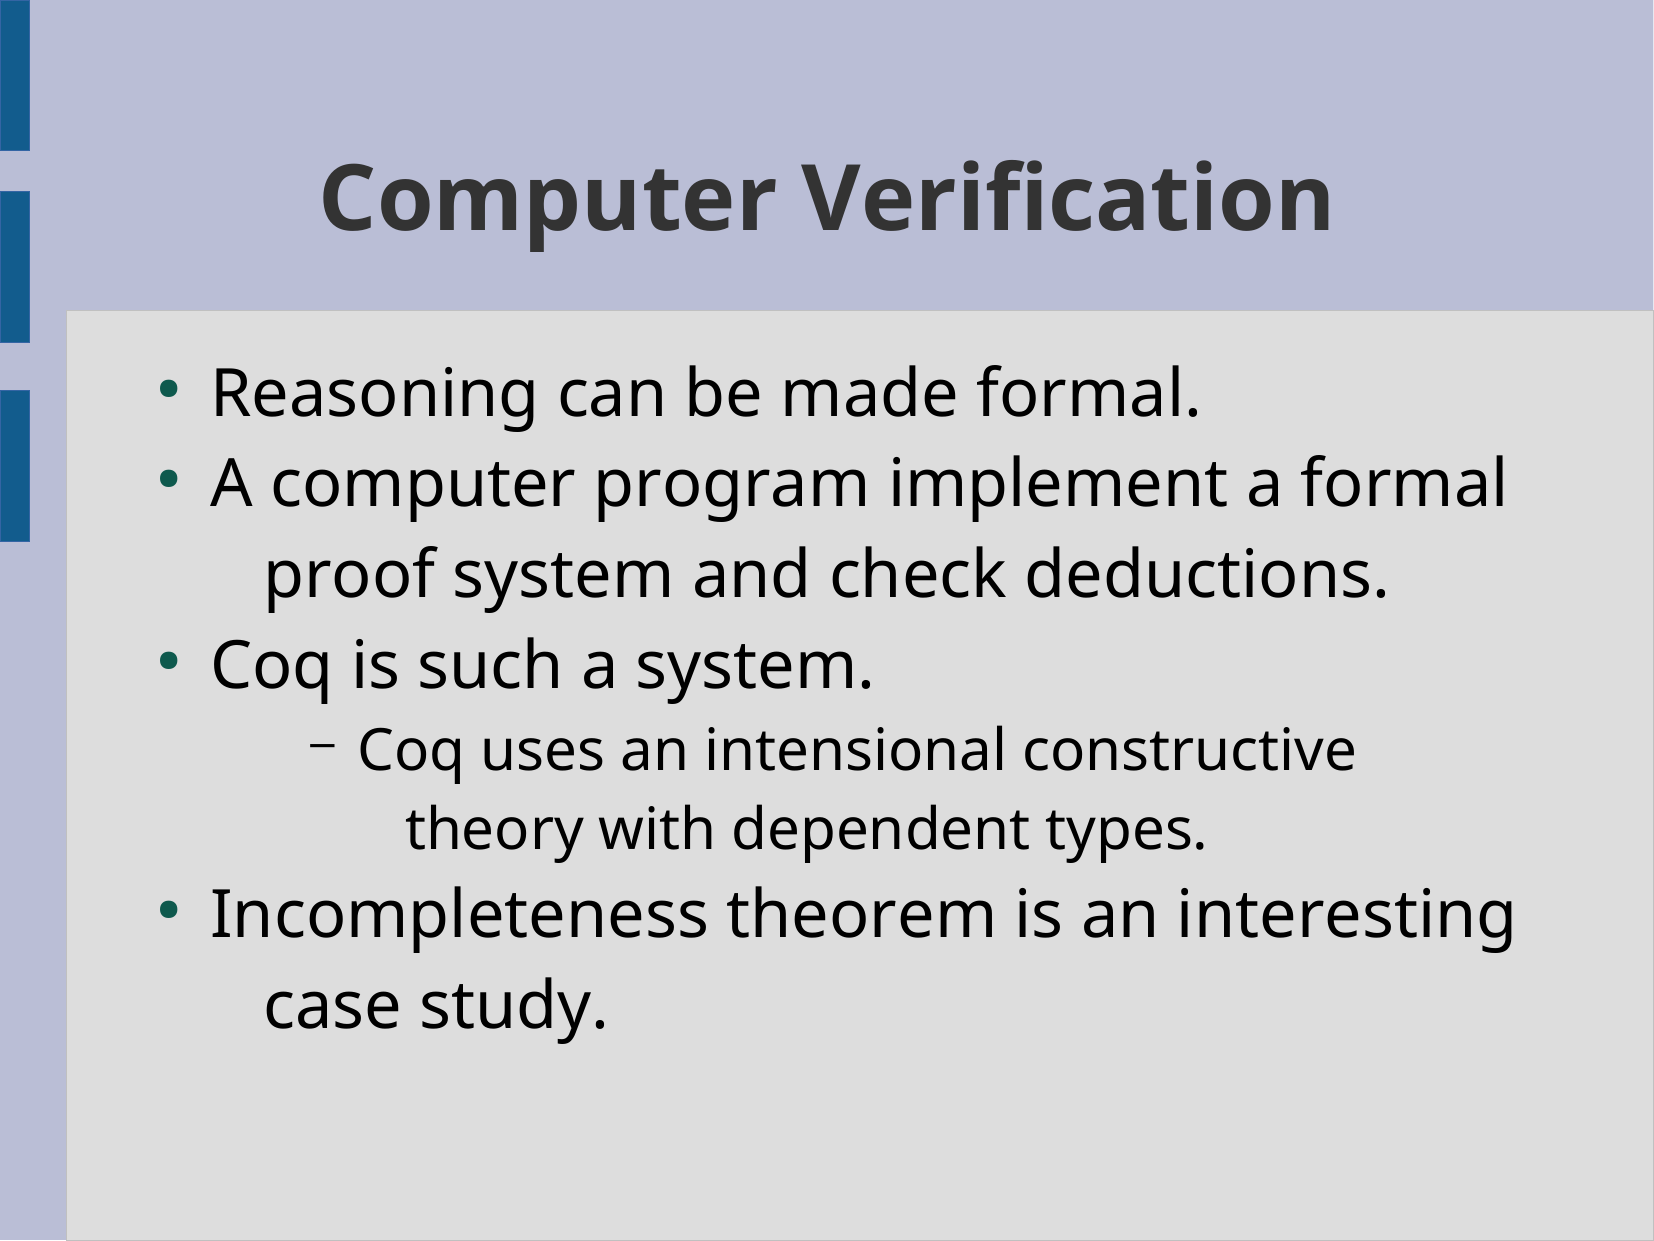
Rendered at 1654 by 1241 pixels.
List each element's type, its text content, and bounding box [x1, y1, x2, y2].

list Reasoning can be made formal. A computer program implement a formal proof system and check deductions. Coq is such a system. Coq uses an intensional constructive theory with dependent types. Incompleteness theorem is an interesting case study. [121, 344, 1534, 1174]
title Computer Verification [121, 91, 1534, 299]
